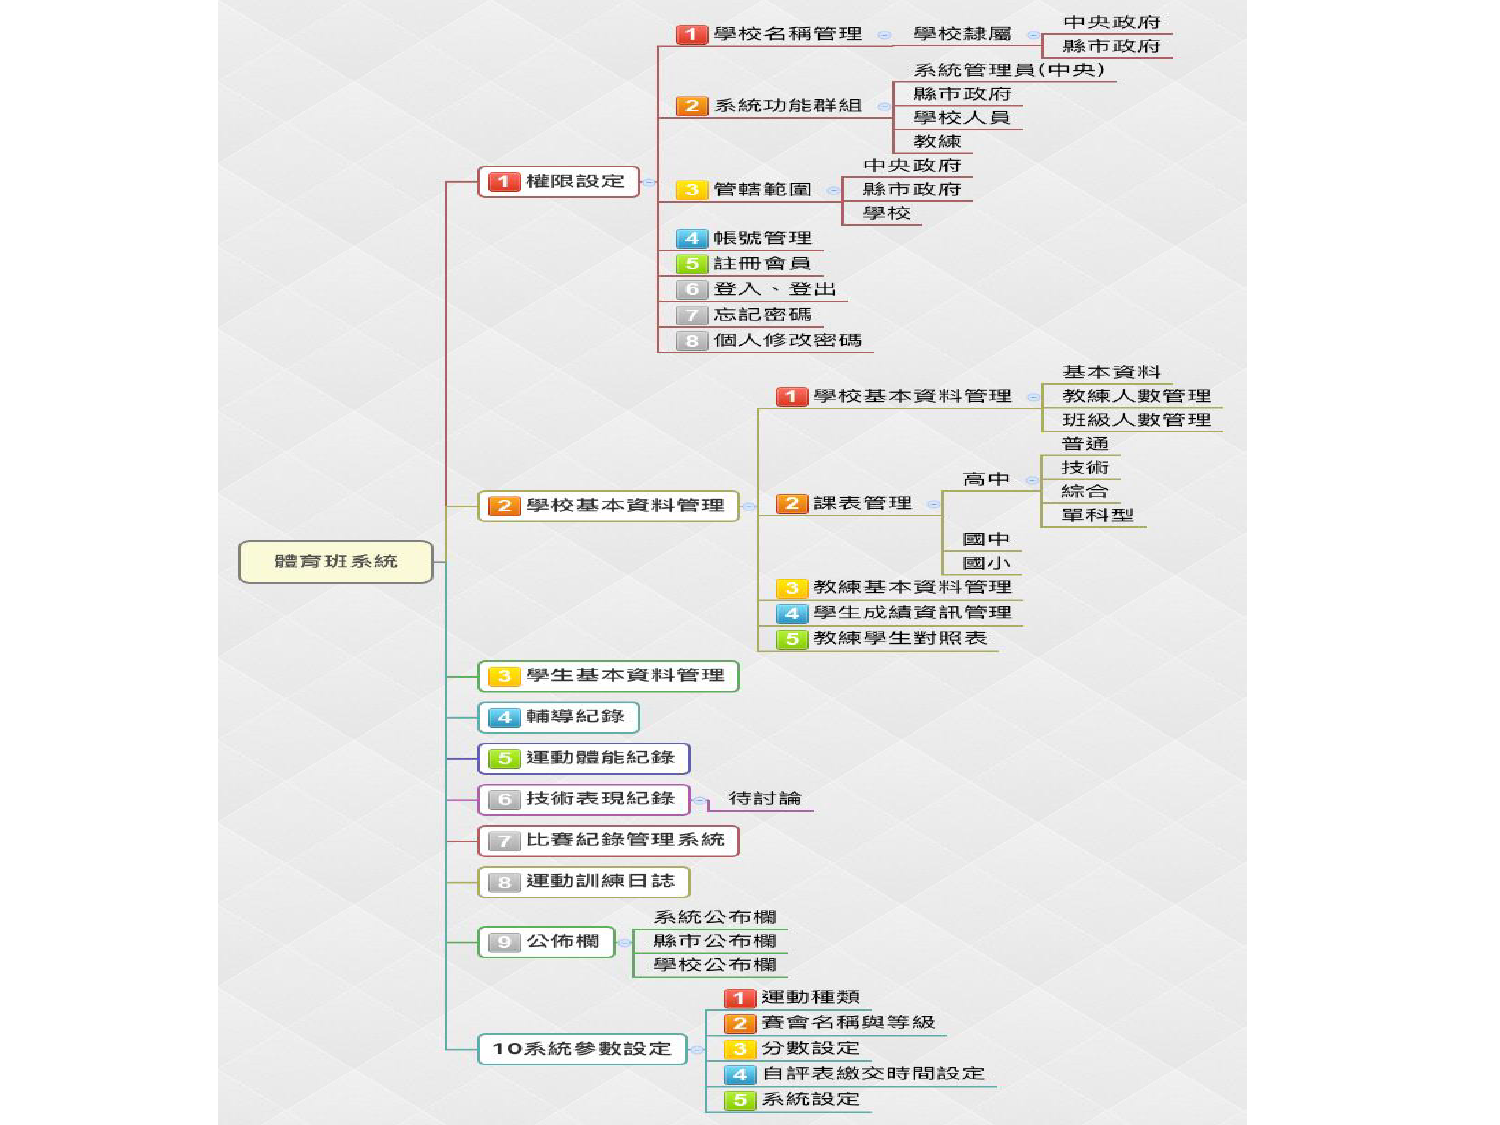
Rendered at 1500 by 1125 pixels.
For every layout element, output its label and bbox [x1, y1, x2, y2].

picture [218, 0, 1247, 1125]
